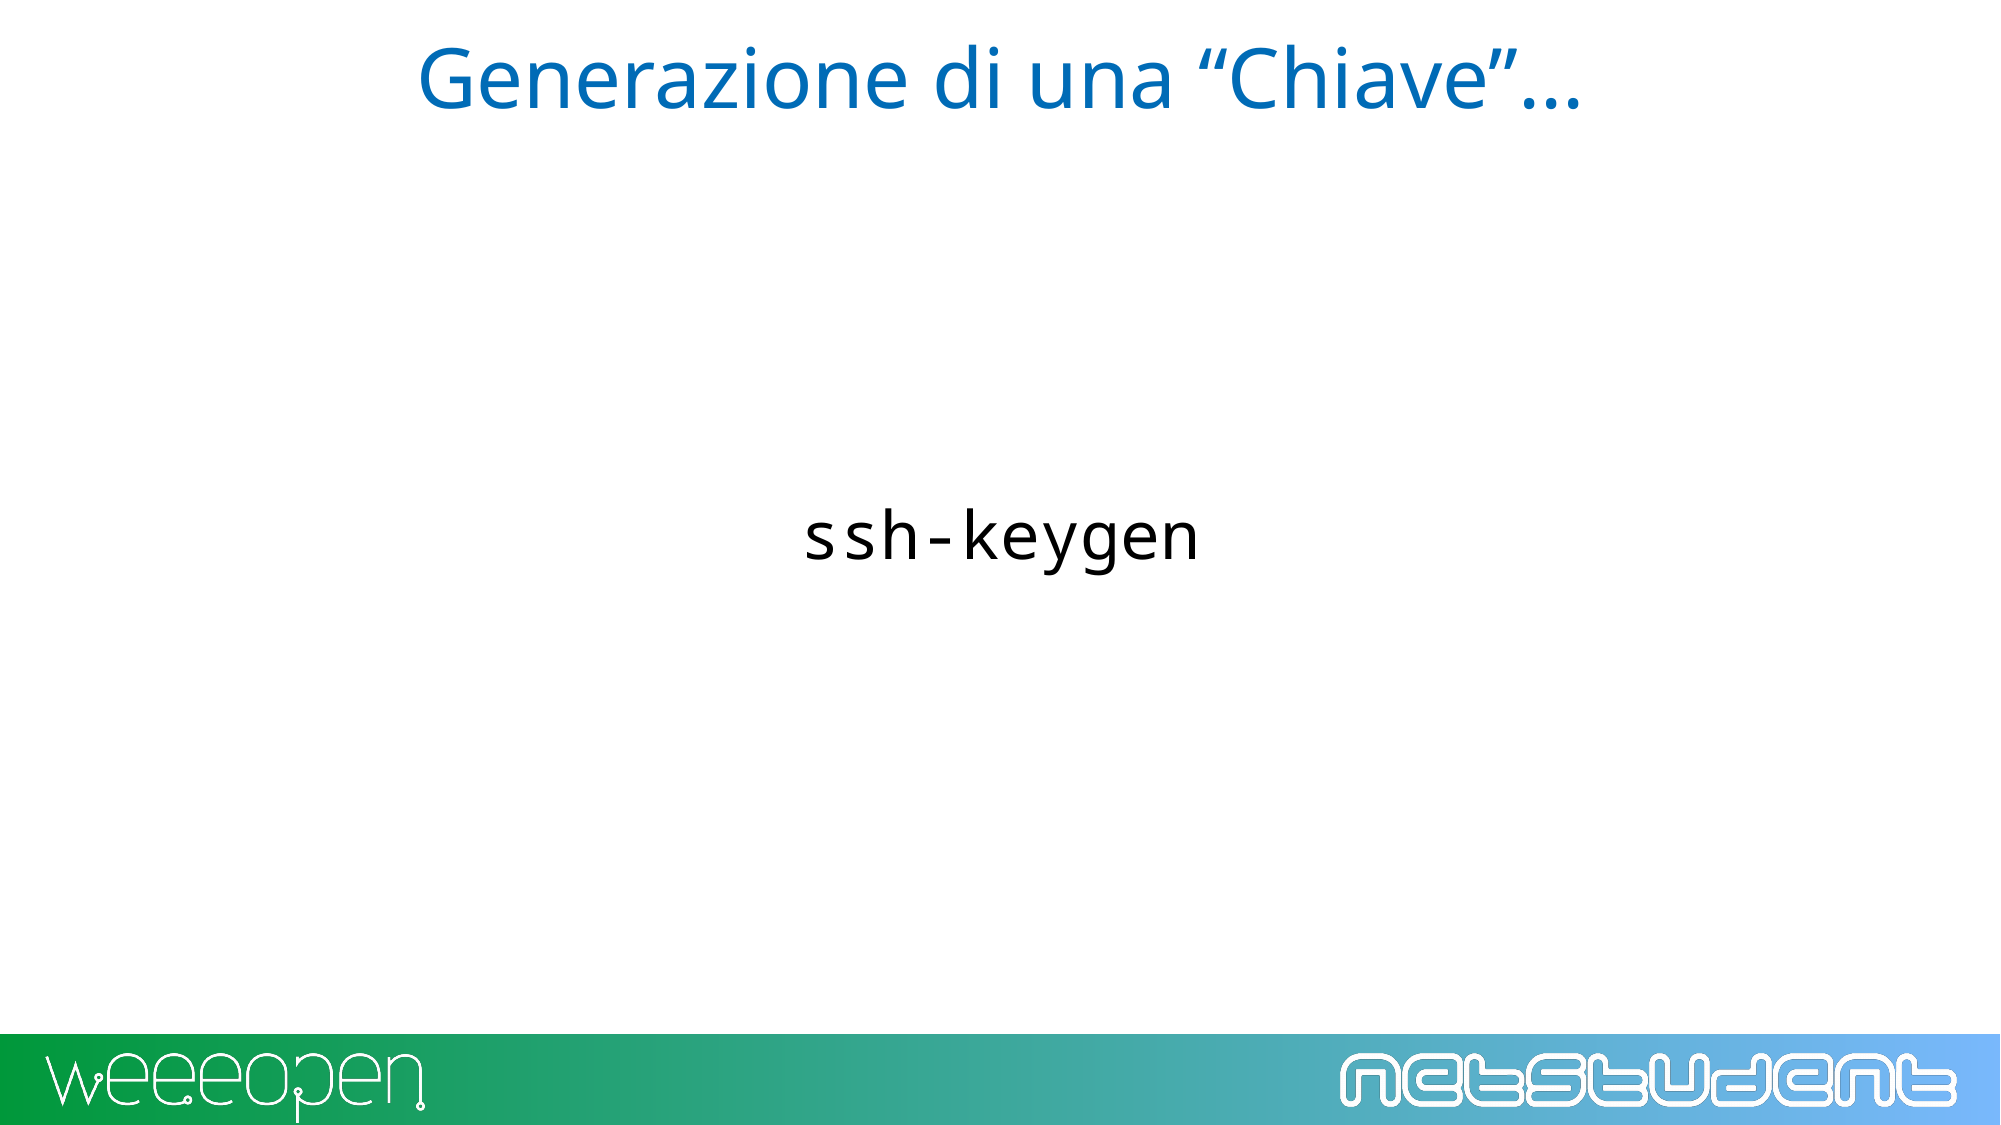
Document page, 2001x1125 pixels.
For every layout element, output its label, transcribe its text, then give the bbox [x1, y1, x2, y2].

text_box ssh-keygen [785, 485, 1215, 580]
title Generazione di una “Chiave”... [43, 29, 1959, 136]
picture [1340, 1053, 1957, 1107]
picture [45, 1053, 425, 1123]
